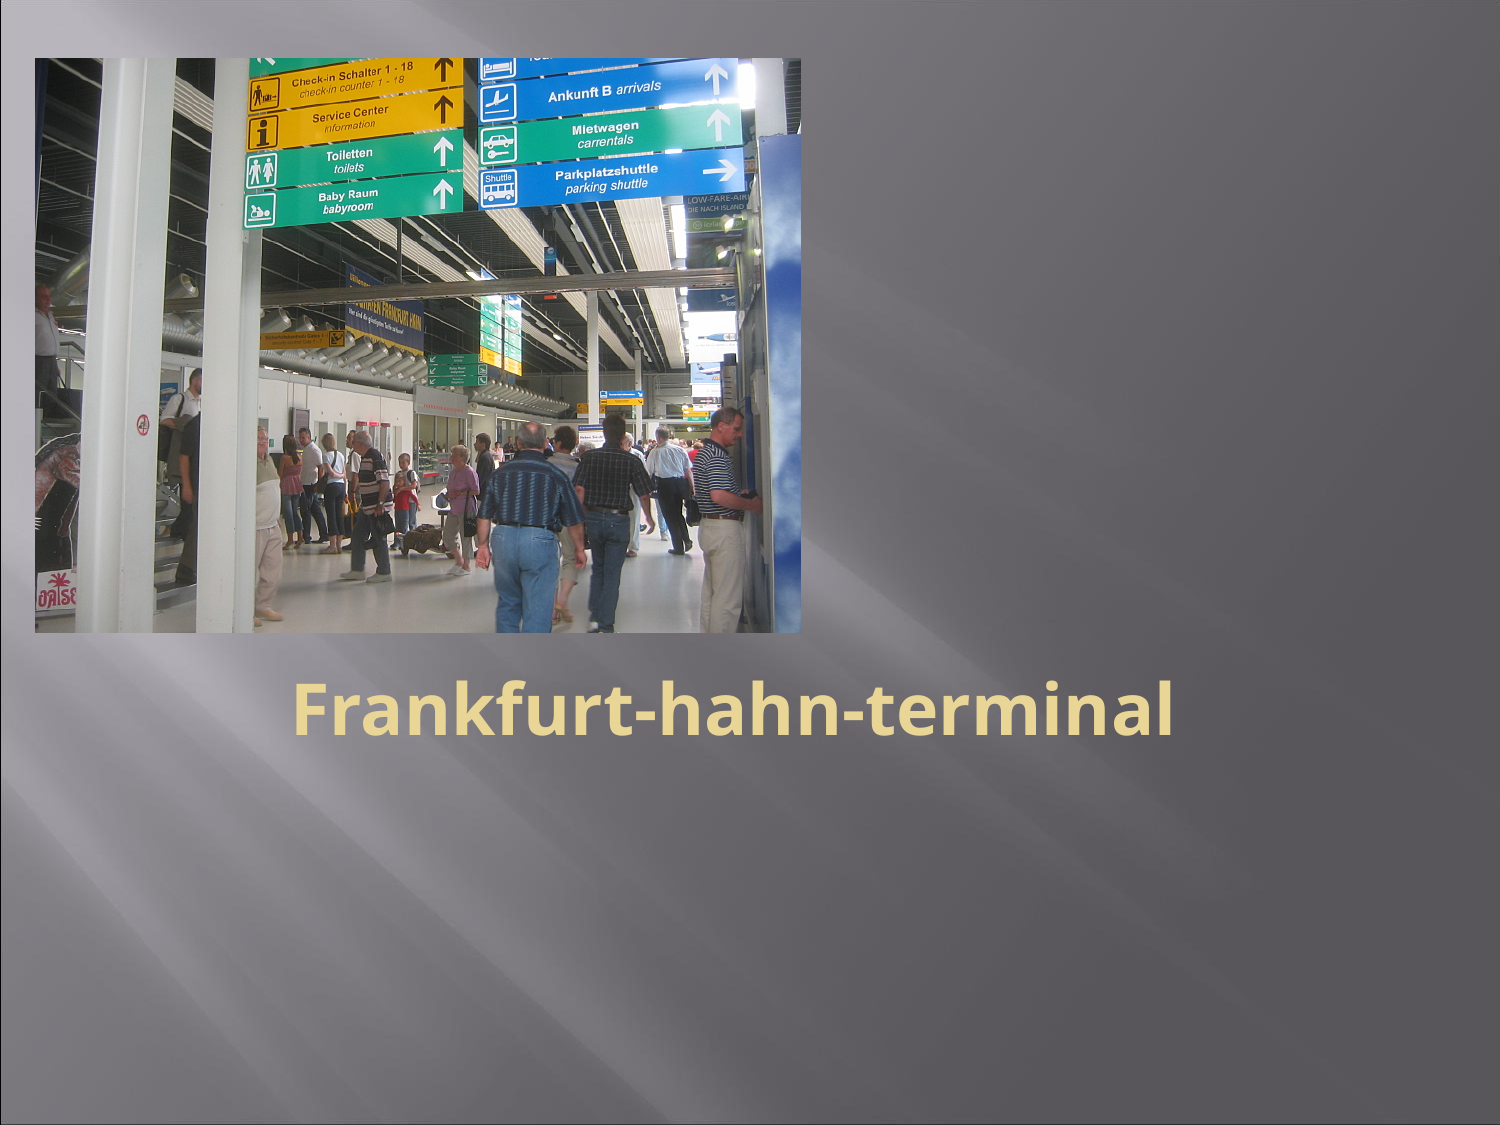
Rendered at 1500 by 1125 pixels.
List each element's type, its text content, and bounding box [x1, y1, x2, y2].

picture [0, 0, 1500, 1125]
title Frankfurt-hahn-terminal [58, 656, 1409, 844]
